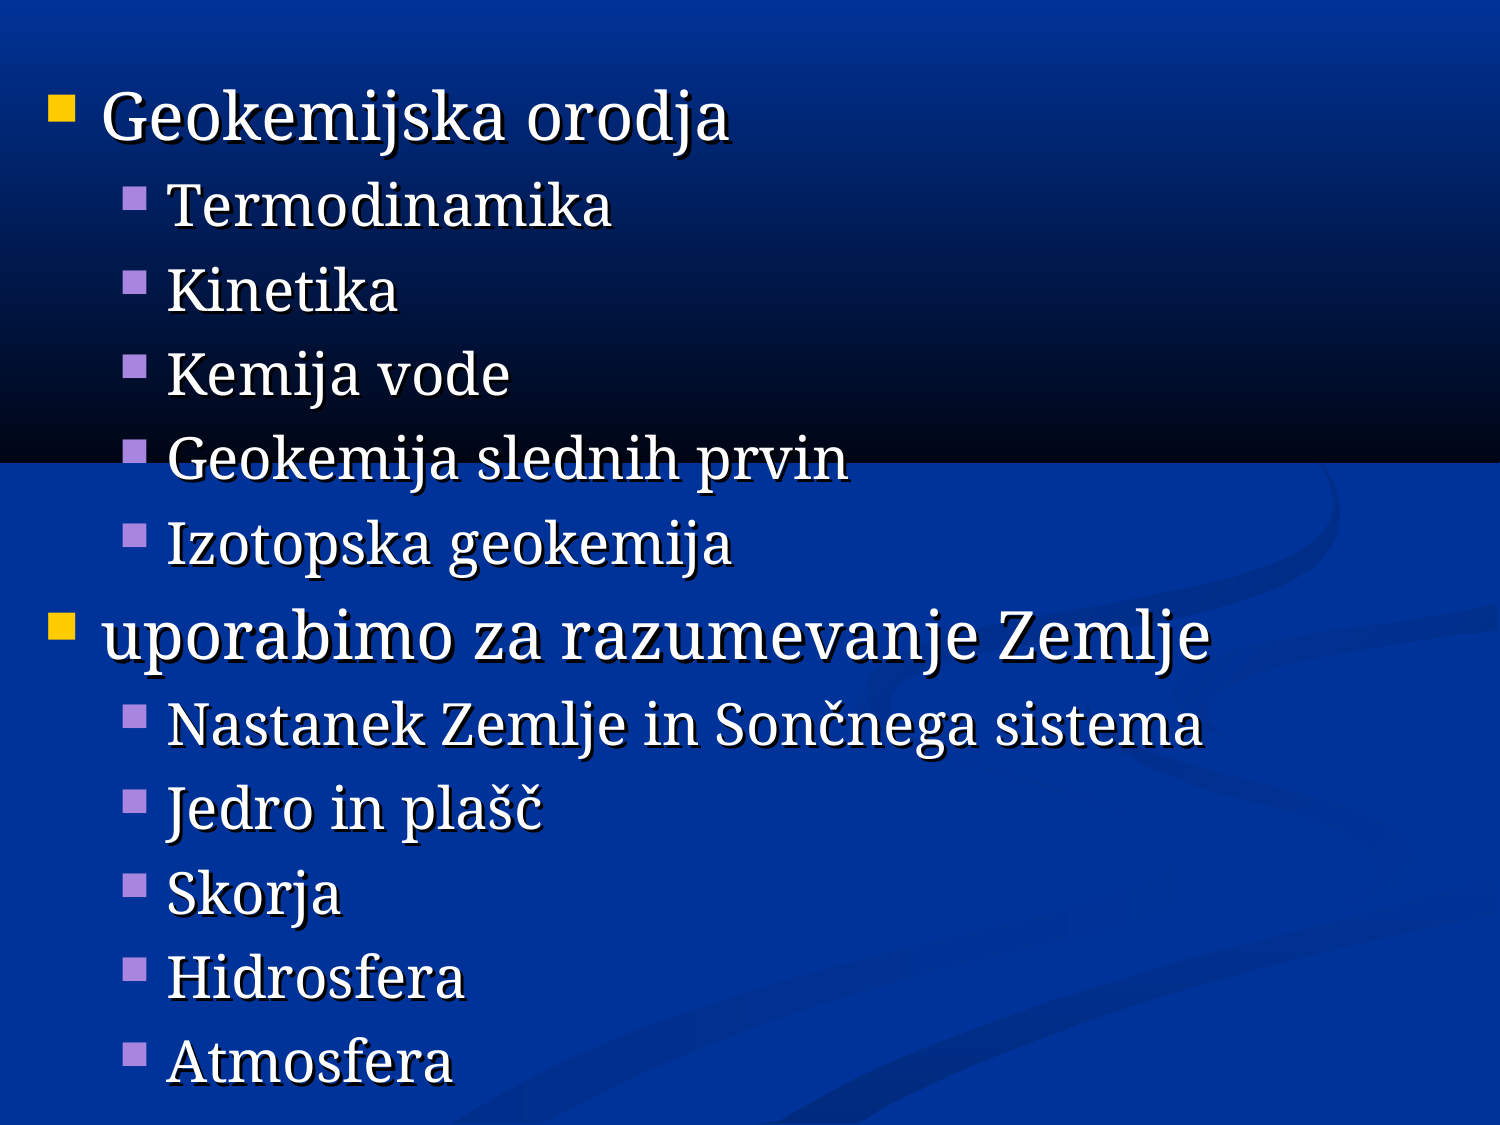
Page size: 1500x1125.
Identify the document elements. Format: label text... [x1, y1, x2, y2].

list Geokemijska orodja Termodinamika Kinetika Kemija vode Geokemija slednih prvin Izotopska geokemija uporabimo za razumevanje Zemlje Nastanek Zemlje in Sončnega sistema Jedro in plašč Skorja Hidrosfera Atmosfera [29, 66, 1447, 1125]
